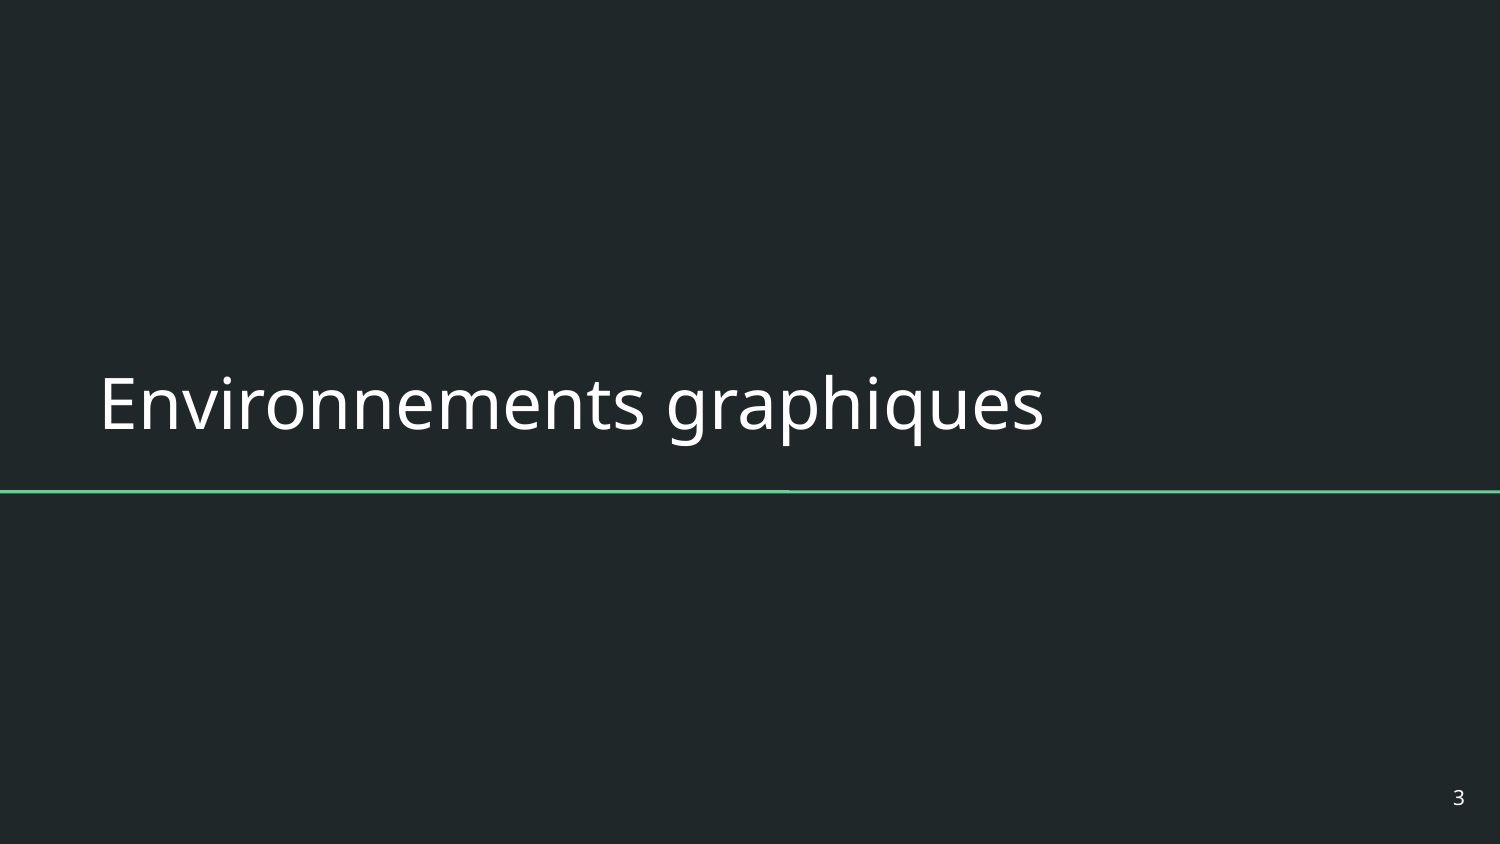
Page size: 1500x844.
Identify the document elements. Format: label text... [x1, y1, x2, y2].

title Environnements graphiques [83, 337, 1417, 466]
slide_number <numéro> [1389, 764, 1480, 830]
